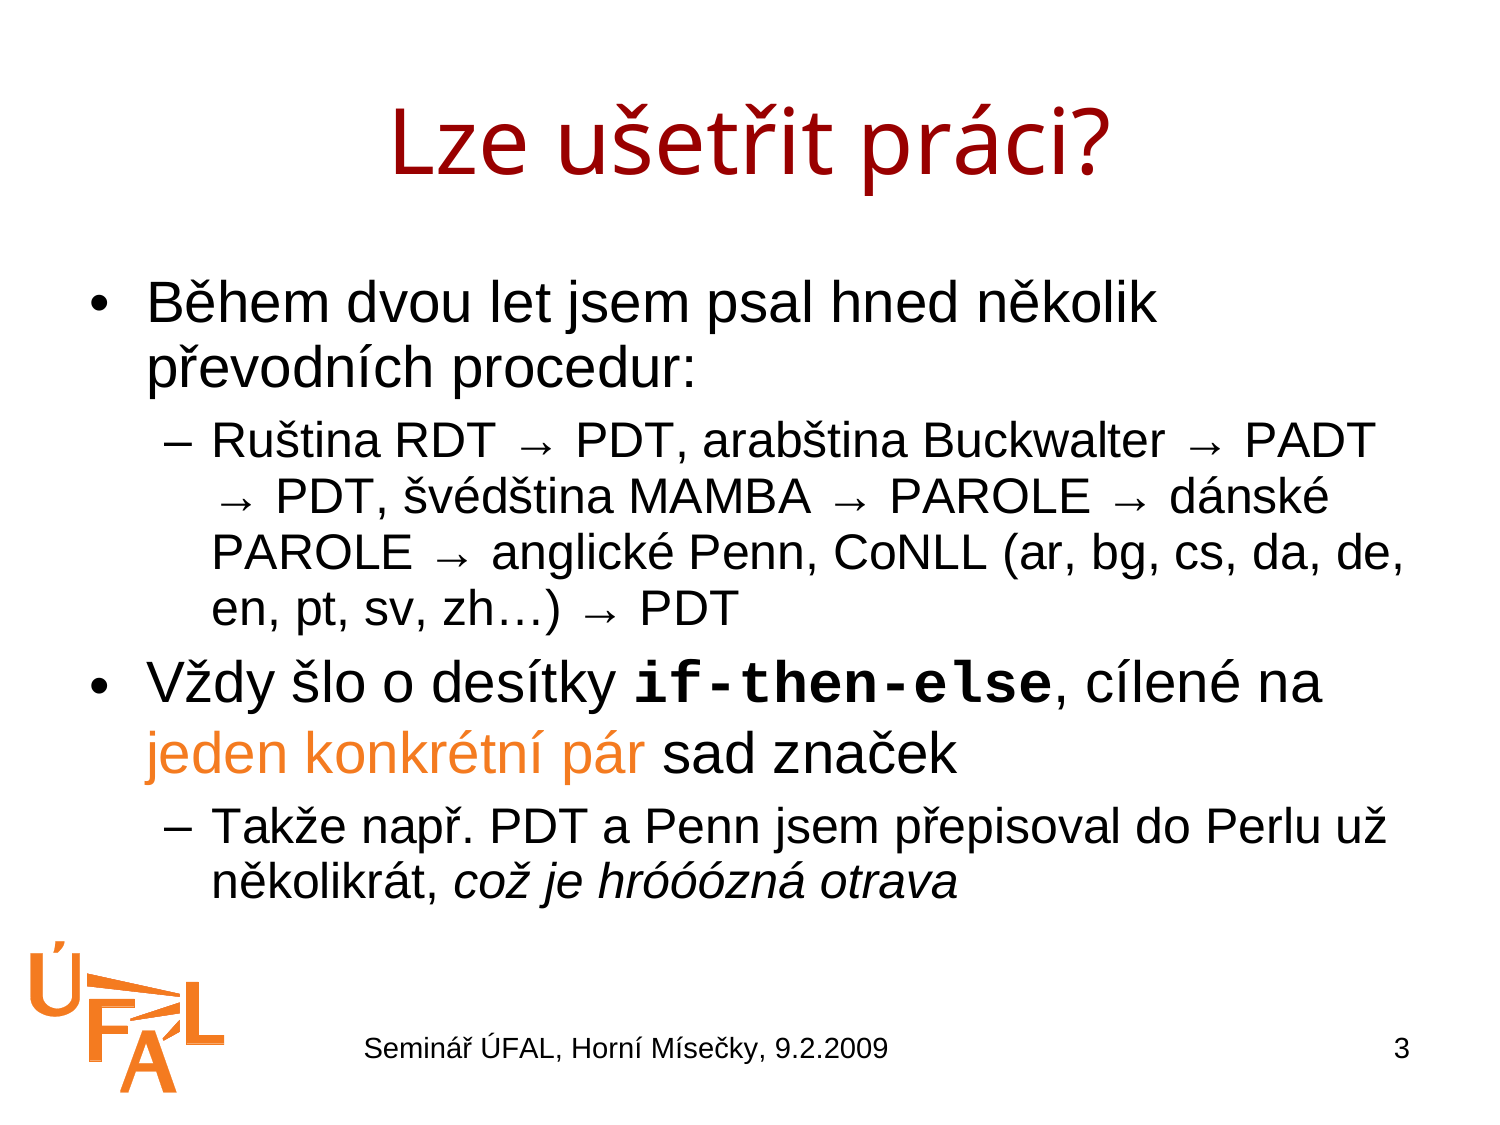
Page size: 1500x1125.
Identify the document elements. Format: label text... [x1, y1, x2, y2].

title Lze ušetřit práci? [75, 45, 1426, 233]
list Během dvou let jsem psal hned několik převodních procedur: Ruština RDT → PDT, arabština Buckwalter → PADT → PDT, švédština MAMBA → PAROLE → dánské PAROLE → anglické Penn, CoNLL (ar, bg, cs, da, de, en, pt, sv, zh…) → PDT Vždy šlo o desítky if-then-else, cílené na jeden konkrétní pár sad značek Takže např. PDT a Penn jsem přepisoval do Perlu už několikrát, což je hróóózná otrava [75, 262, 1426, 1006]
